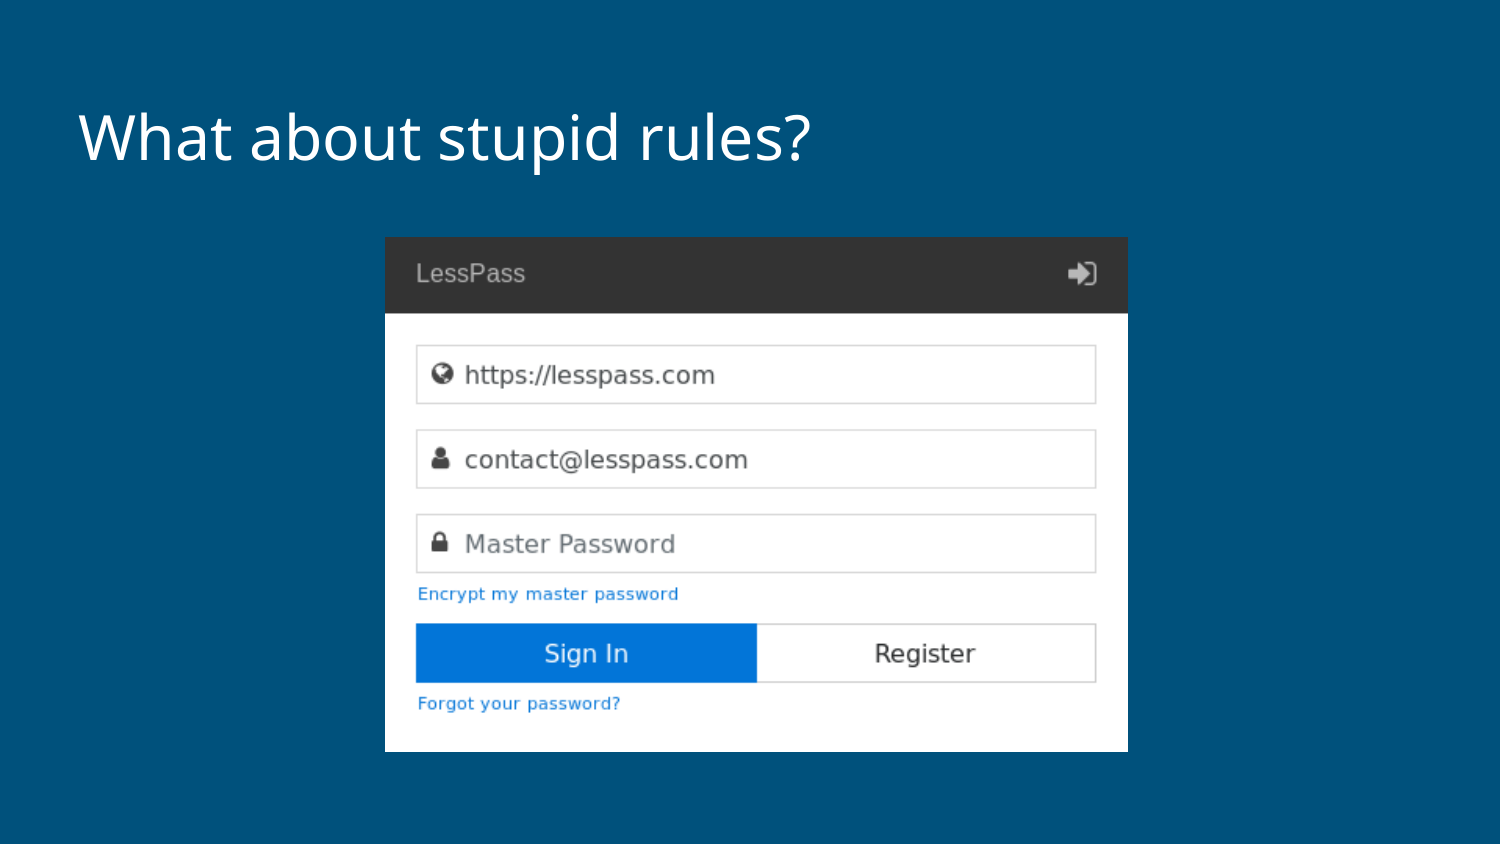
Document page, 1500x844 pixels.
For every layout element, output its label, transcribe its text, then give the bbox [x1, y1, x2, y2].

title What about stupid rules? [63, 75, 1437, 188]
picture [386, 238, 1127, 751]
